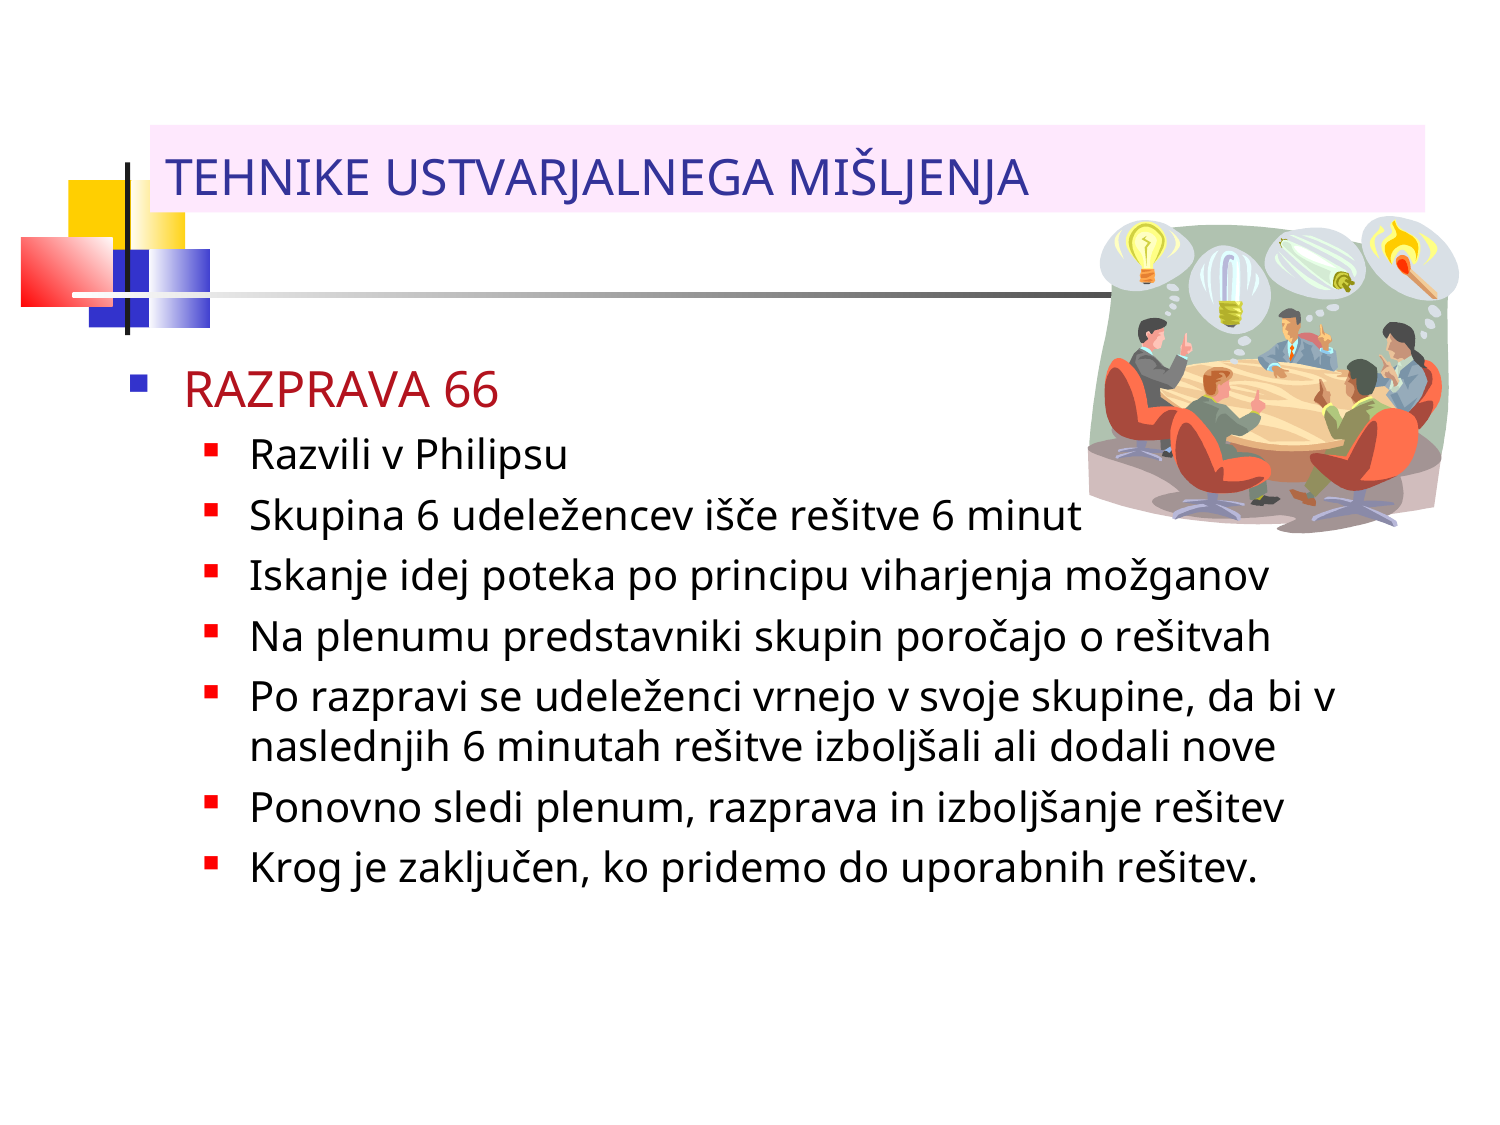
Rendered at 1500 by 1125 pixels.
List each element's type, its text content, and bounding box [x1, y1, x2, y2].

list RAZPRAVA 66 Razvili v Philipsu Skupina 6 udeležencev išče rešitve 6 minut Iskanje idej poteka po principu viharjenja možganov Na plenumu predstavniki skupin poročajo o rešitvah Po razpravi se udeleženci vrnejo v svoje skupine, da bi v naslednjih 6 minutah rešitve izboljšali ali dodali nove Ponovno sledi plenum, razprava in izboljšanje rešitev Krog je zaključen, ko pridemo do uporabnih rešitev. [112, 287, 1388, 1000]
title TEHNIKE USTVARJALNEGA MIŠLJENJA [150, 124, 1426, 213]
picture [1087, 212, 1463, 537]
